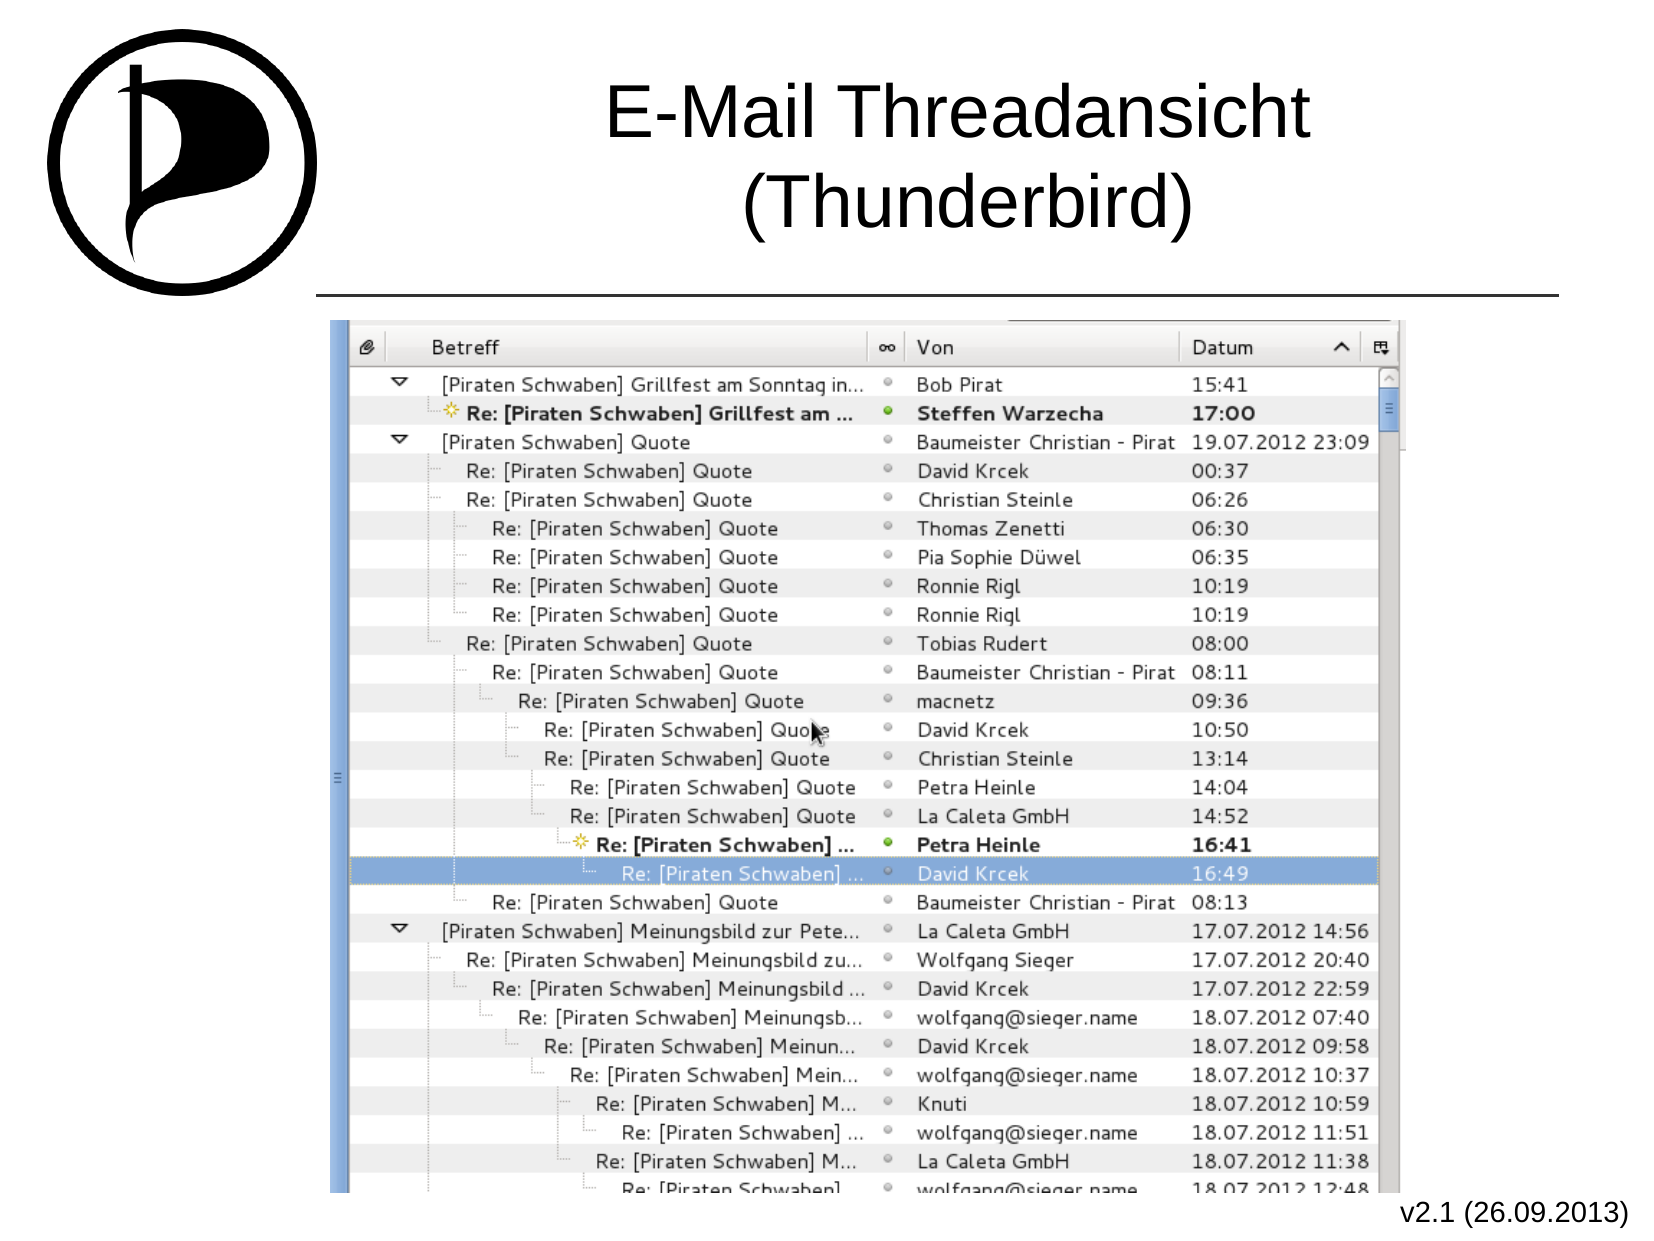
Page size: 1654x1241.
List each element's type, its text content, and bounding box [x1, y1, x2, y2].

title E-Mail Threadansicht (Thunderbird) [366, 49, 1571, 257]
picture [47, 29, 317, 296]
picture [330, 320, 1406, 1193]
list v2.1 (26.09.2013) [1358, 1192, 1654, 1241]
